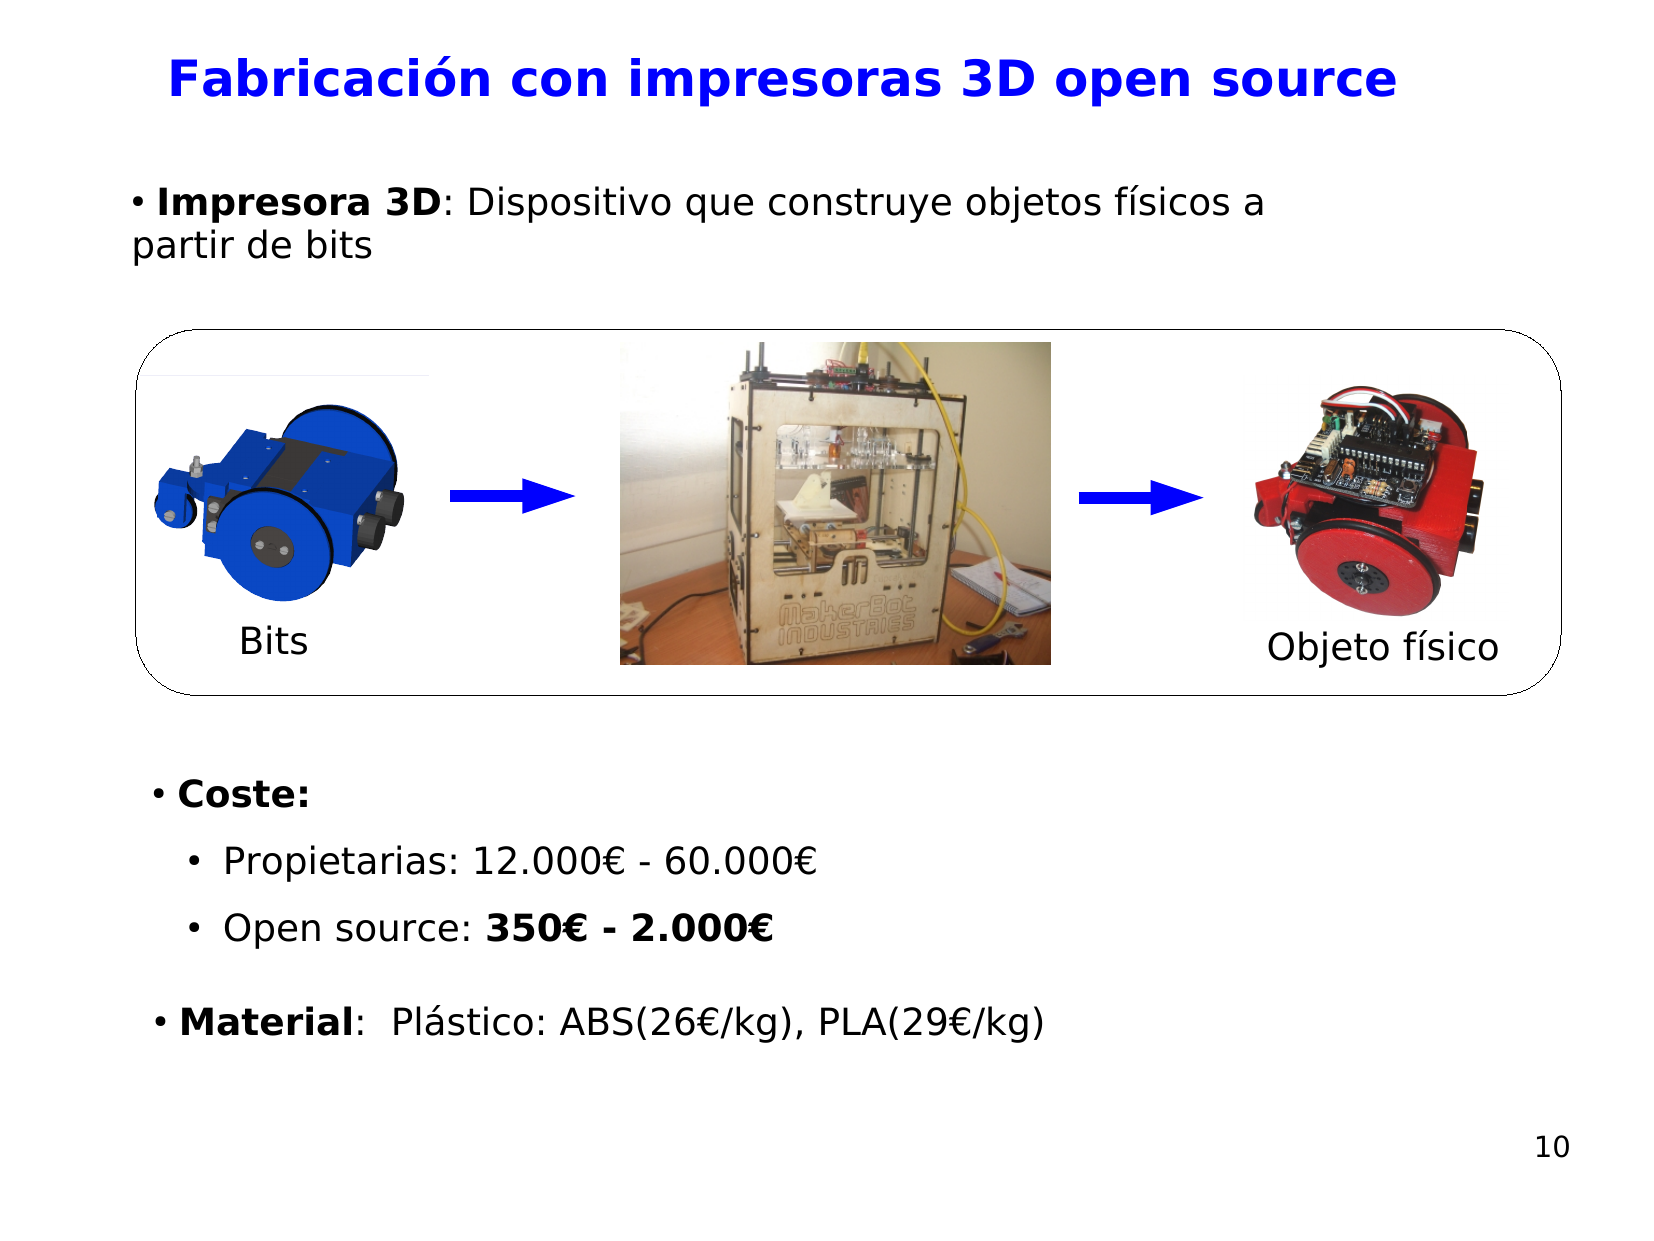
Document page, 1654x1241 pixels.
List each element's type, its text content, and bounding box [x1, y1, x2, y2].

text_box Impresora 3D: Dispositivo que construye objetos físicos a partir de bits [116, 173, 1384, 276]
text_box Bits [223, 612, 324, 671]
text_box Objeto físico [1251, 618, 1516, 678]
text_box Coste: Propietarias: 12.000€ - 60.000€ Open source: 350€ - 2.000€ [137, 765, 1207, 958]
picture [140, 375, 429, 618]
picture [1243, 375, 1509, 621]
text_box Material: Plástico: ABS(26€/kg), PLA(29€/kg) [138, 993, 1407, 1052]
text_box Fabricación con impresoras 3D open source [152, 43, 1415, 117]
picture [620, 342, 1051, 665]
